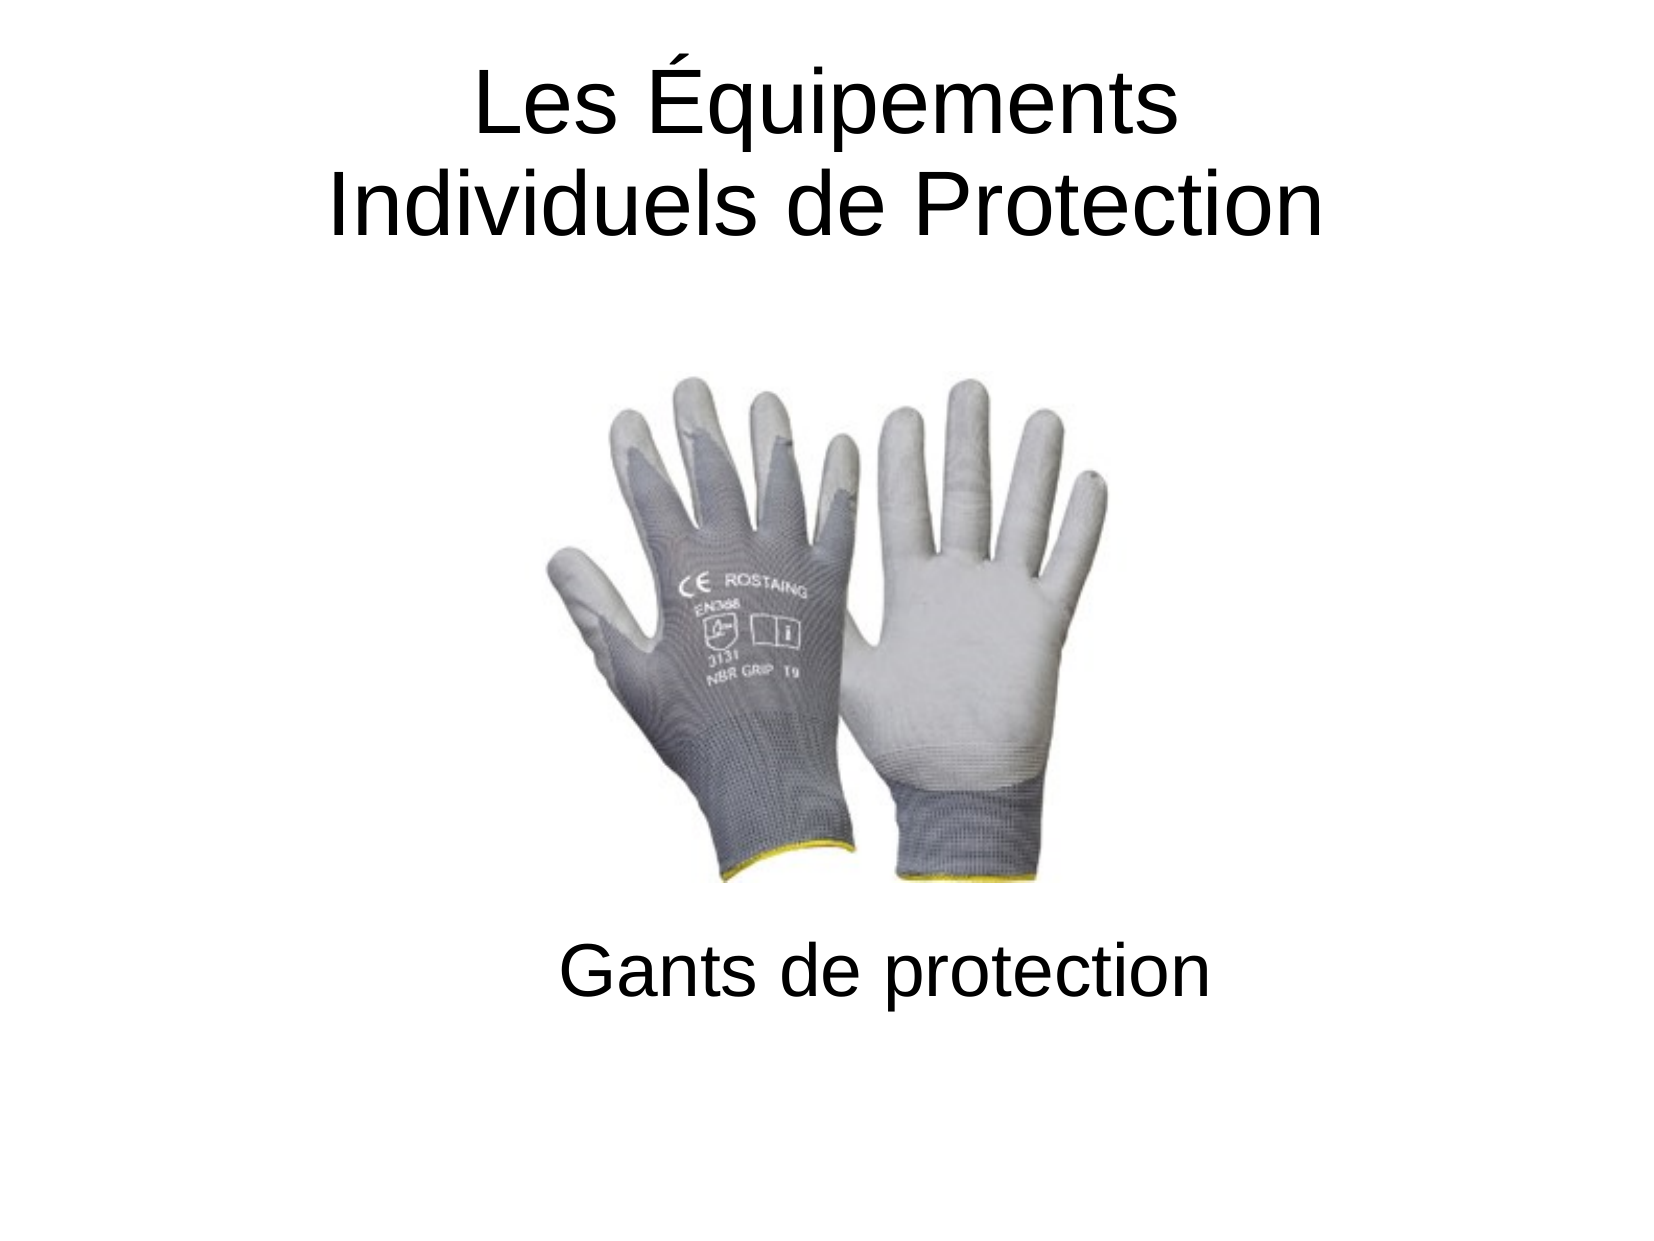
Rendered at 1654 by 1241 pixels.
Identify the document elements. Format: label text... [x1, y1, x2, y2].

title Les Équipements Individuels de Protection [82, 49, 1571, 257]
picture [492, 371, 1175, 883]
text_box Gants de protection [484, 921, 1288, 1021]
